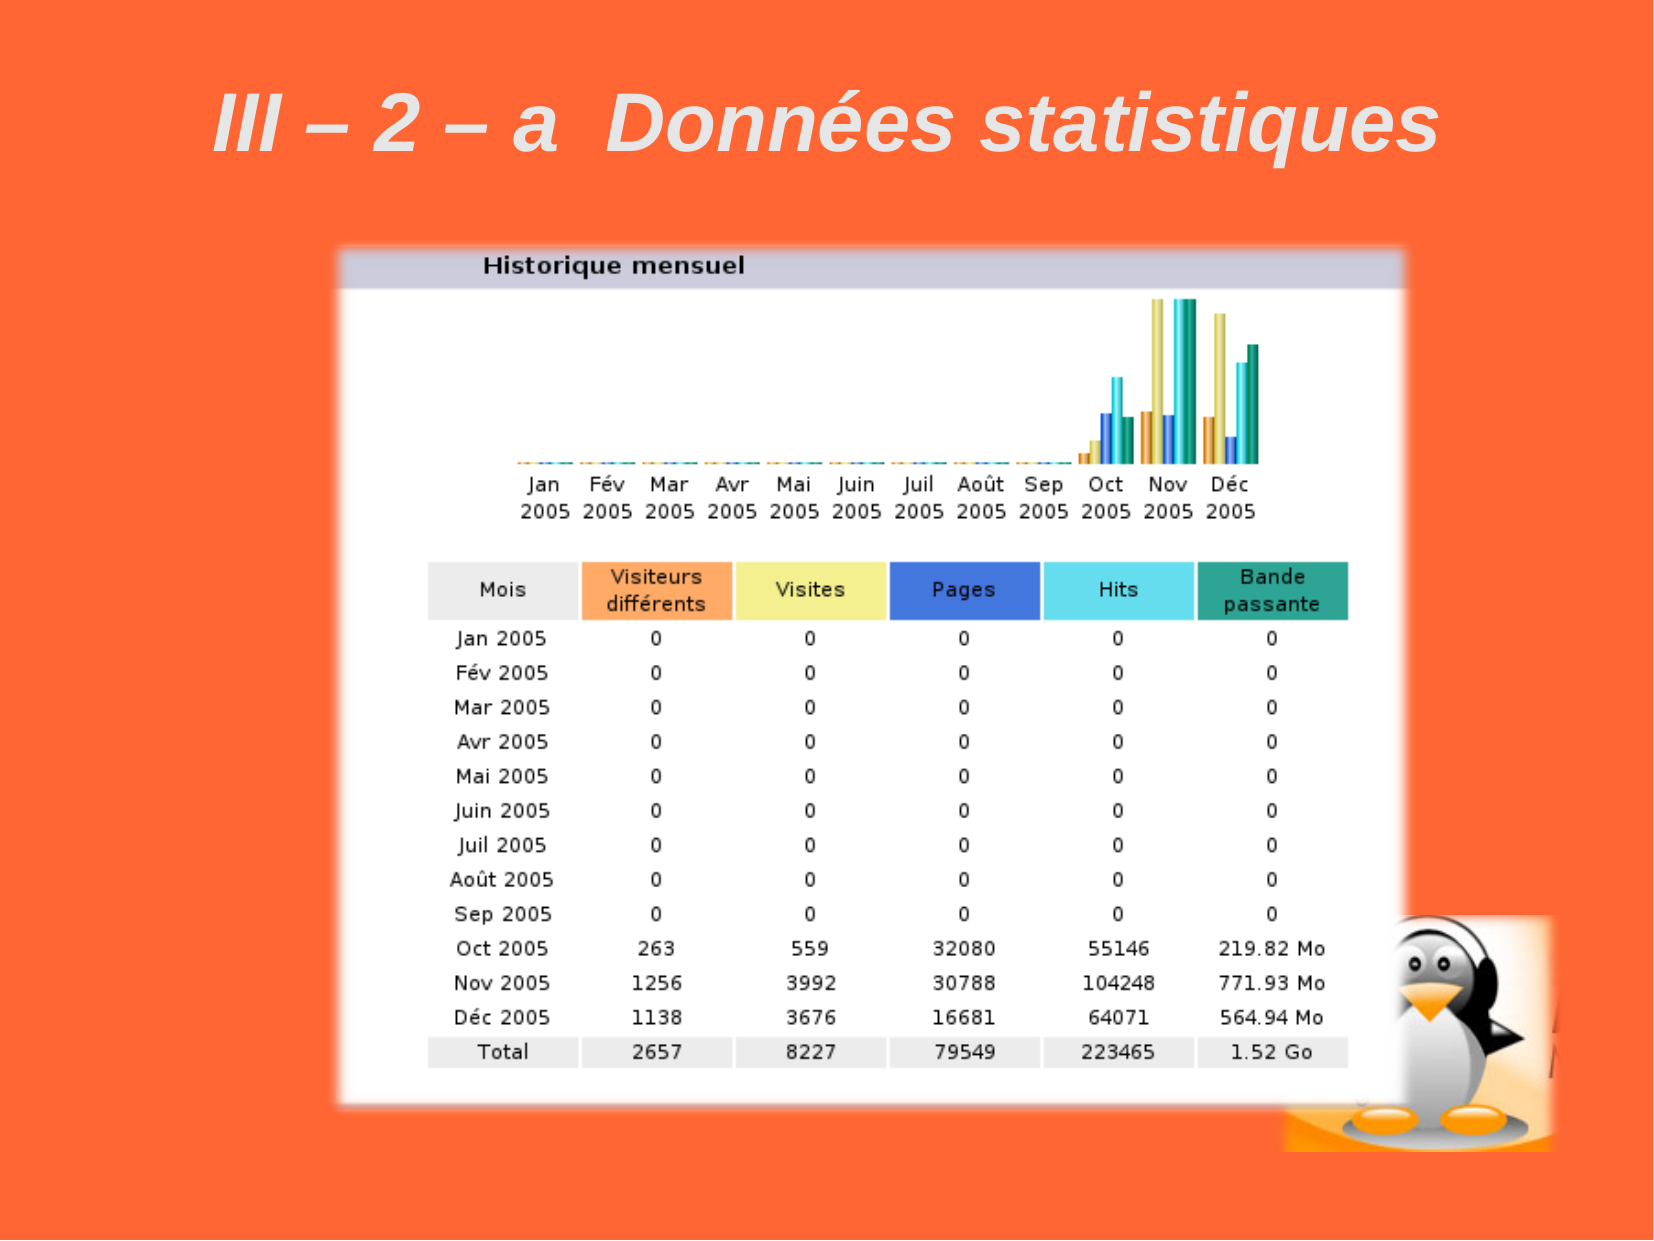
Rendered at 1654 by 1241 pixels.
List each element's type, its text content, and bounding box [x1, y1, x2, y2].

picture [324, 236, 1565, 1152]
title III – 2 – a Données statistiques [121, 19, 1534, 227]
